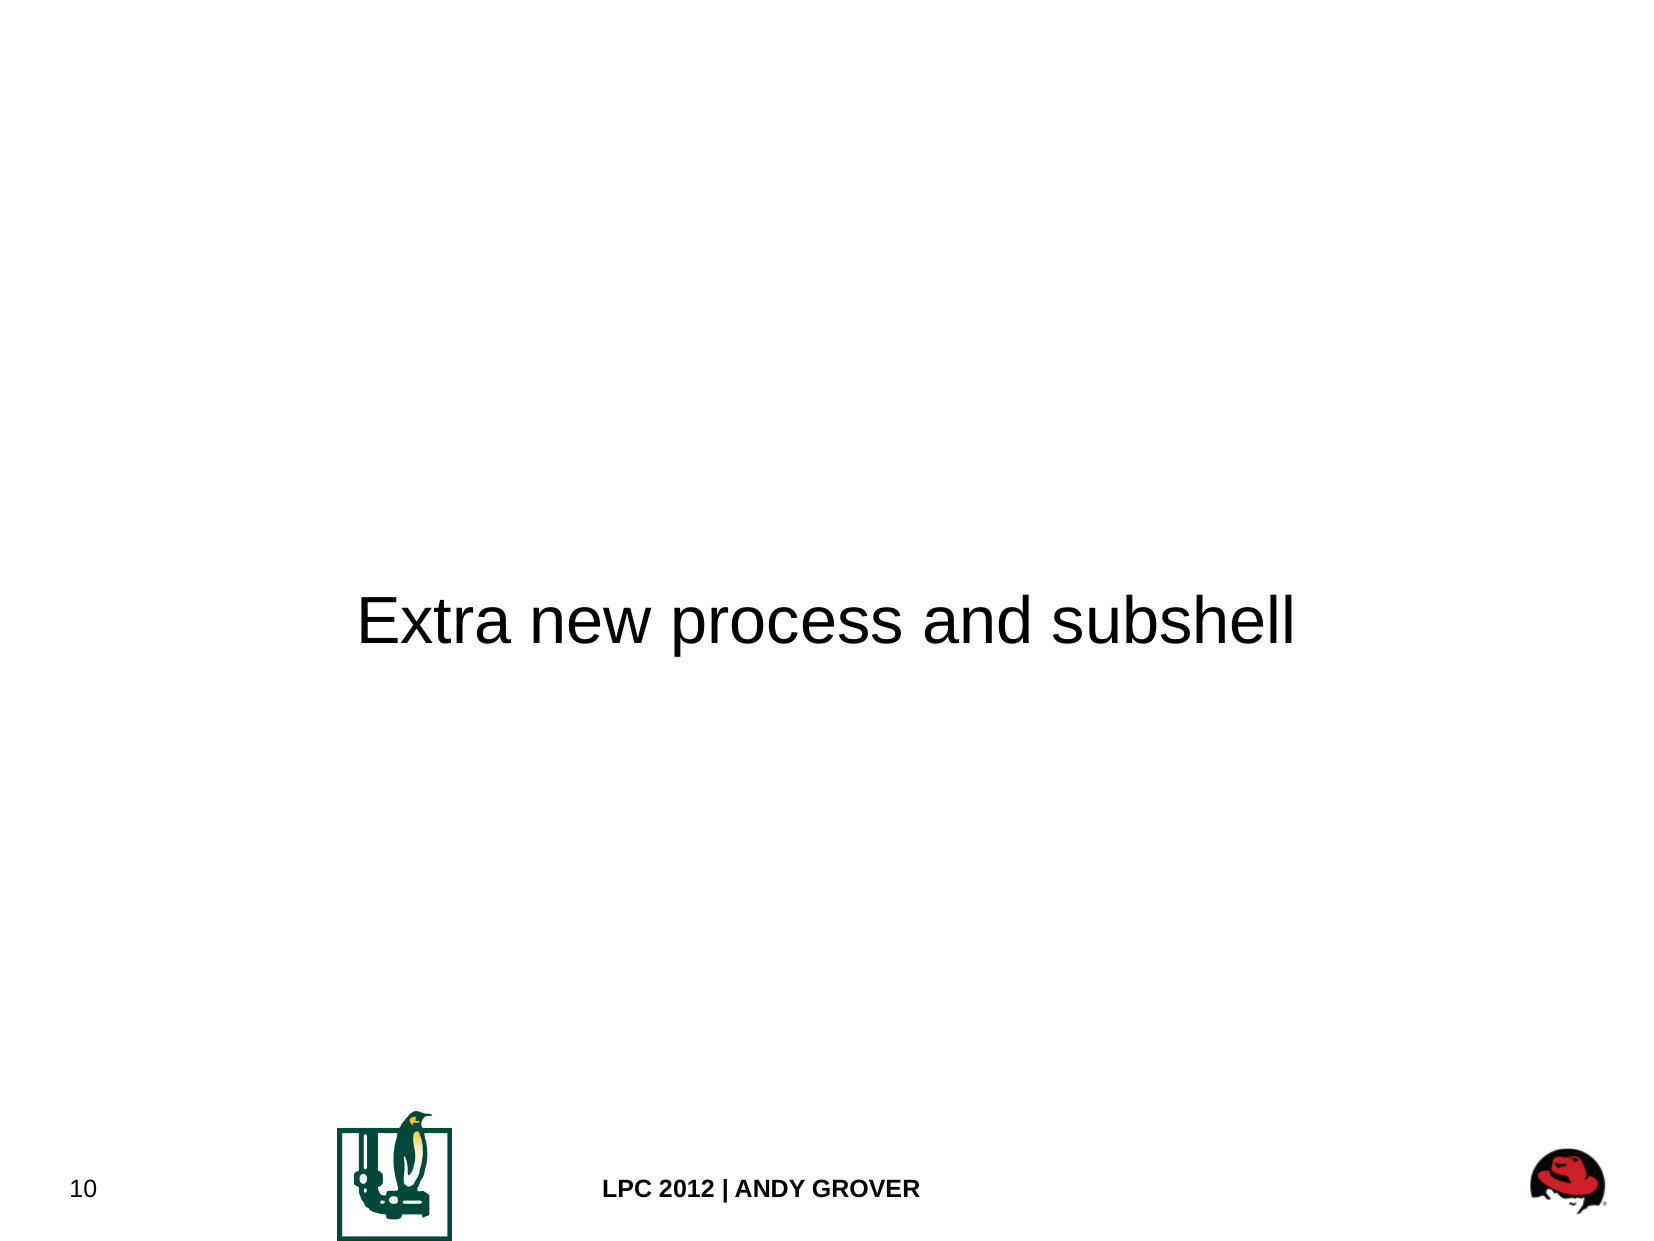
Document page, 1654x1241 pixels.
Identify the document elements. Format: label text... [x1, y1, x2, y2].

picture [337, 1121, 452, 1241]
subtitle Extra new process and subshell [82, 119, 1571, 1121]
picture [1529, 1146, 1613, 1224]
